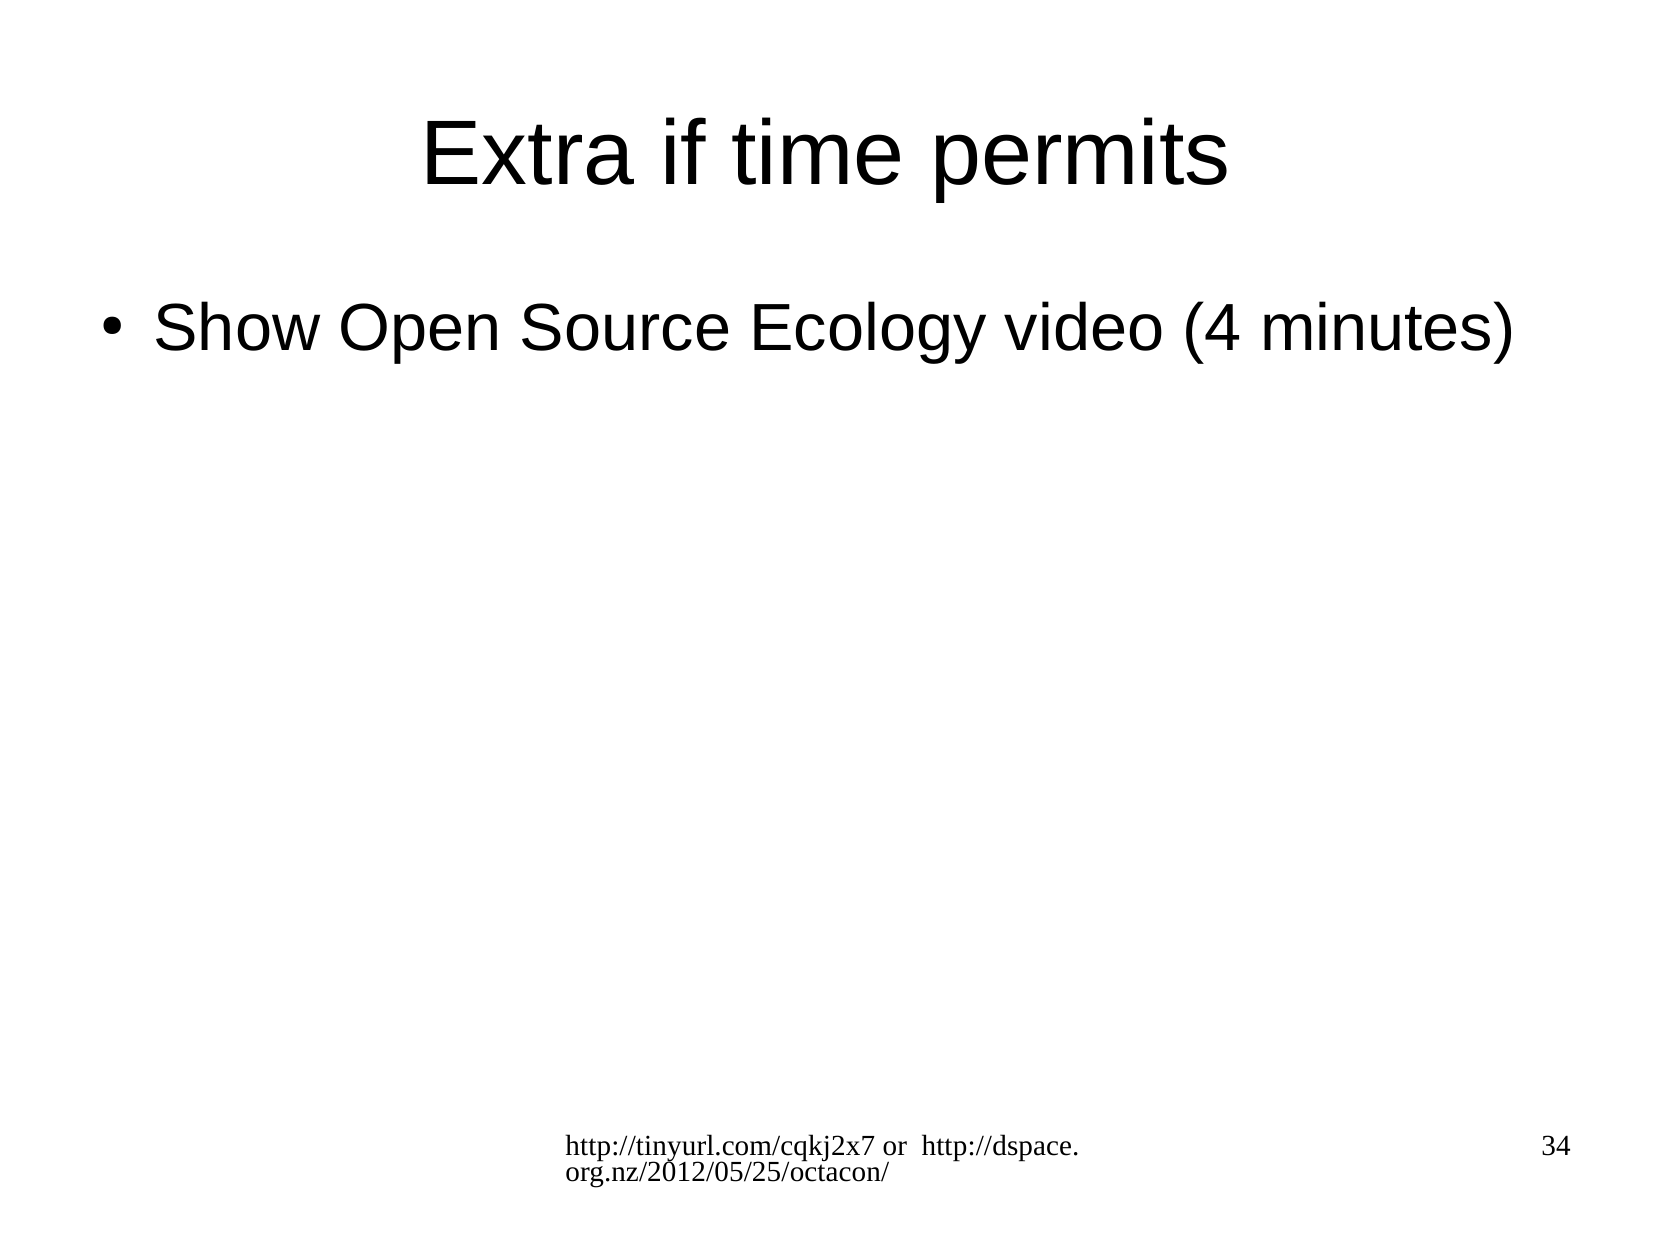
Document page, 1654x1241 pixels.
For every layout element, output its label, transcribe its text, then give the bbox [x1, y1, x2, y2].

list Show Open Source Ecology video (4 minutes) [82, 290, 1571, 1109]
title Extra if time permits [82, 49, 1571, 257]
